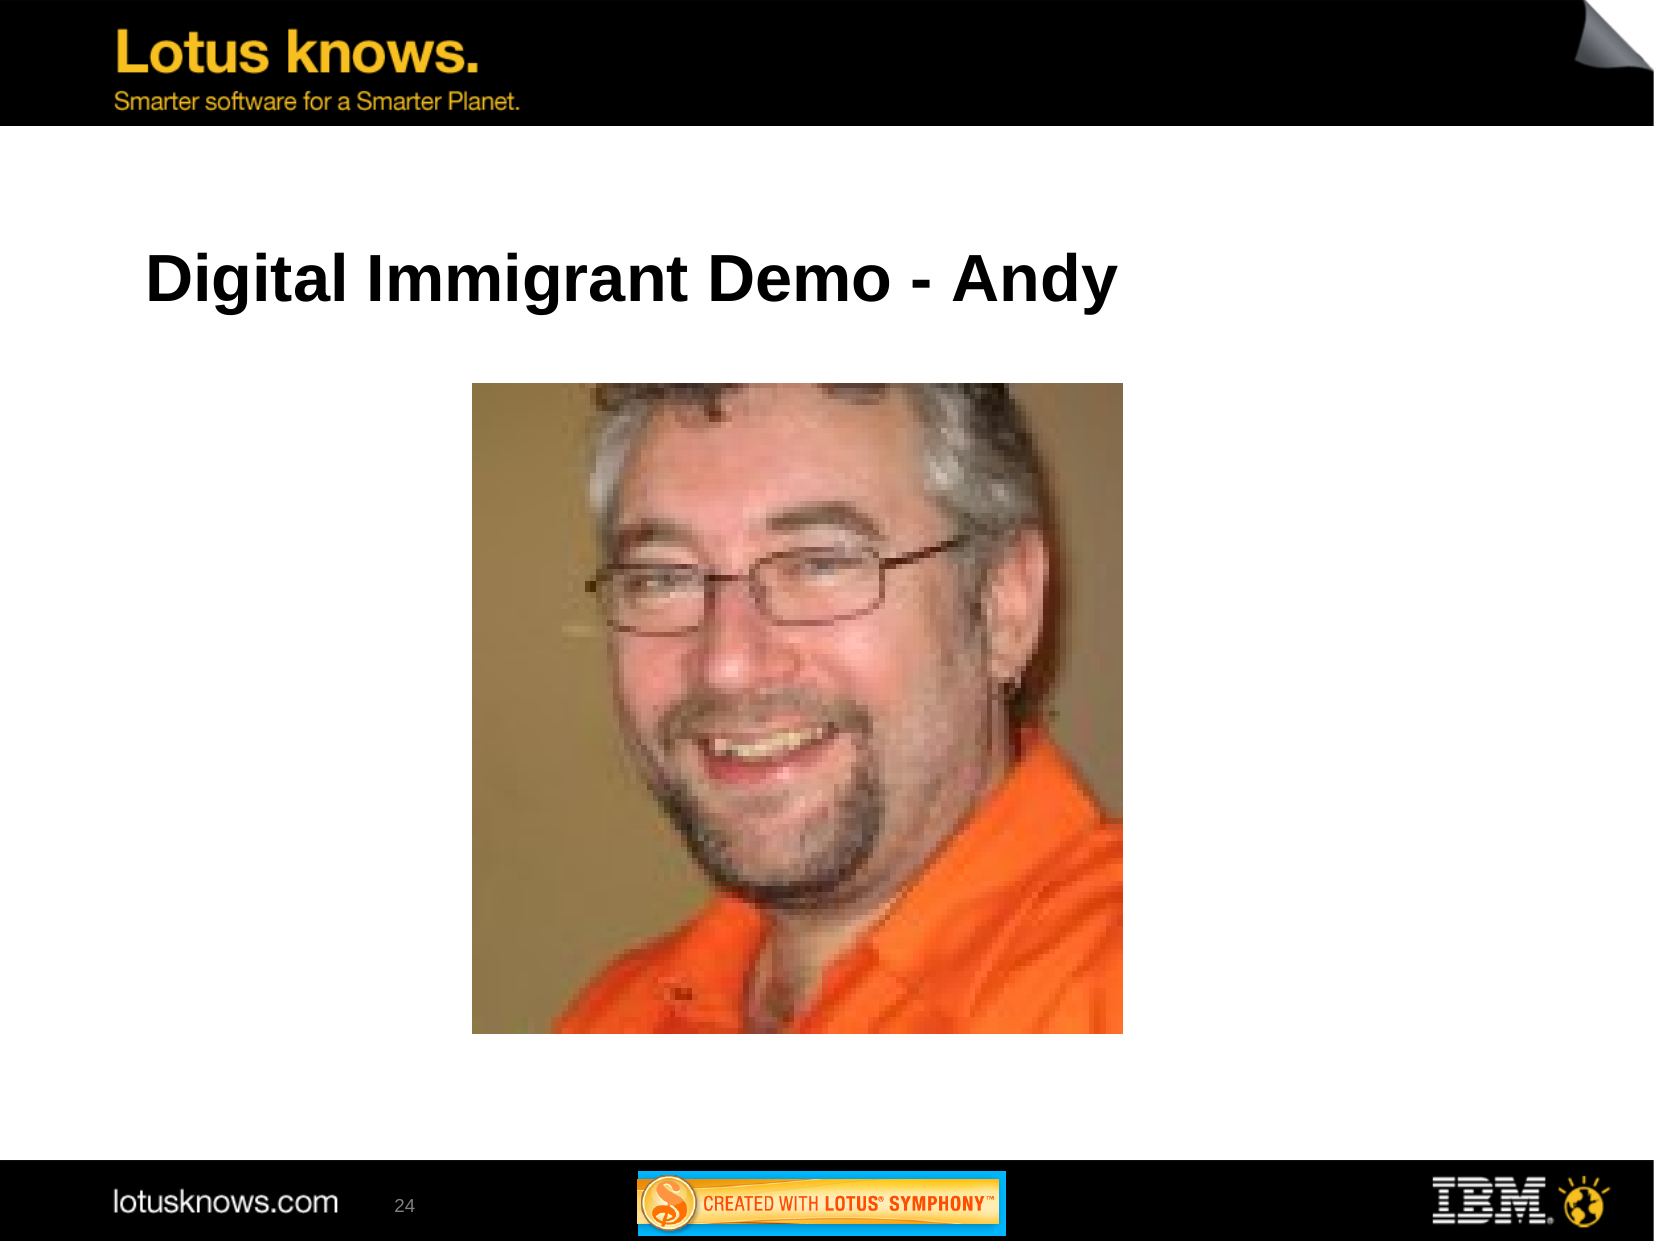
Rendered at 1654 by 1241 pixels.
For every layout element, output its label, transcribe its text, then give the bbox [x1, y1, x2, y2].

picture [0, 1160, 1654, 1241]
picture [472, 383, 1123, 1034]
title Digital Immigrant Demo - Andy [145, 144, 1513, 316]
picture [0, 0, 1654, 126]
